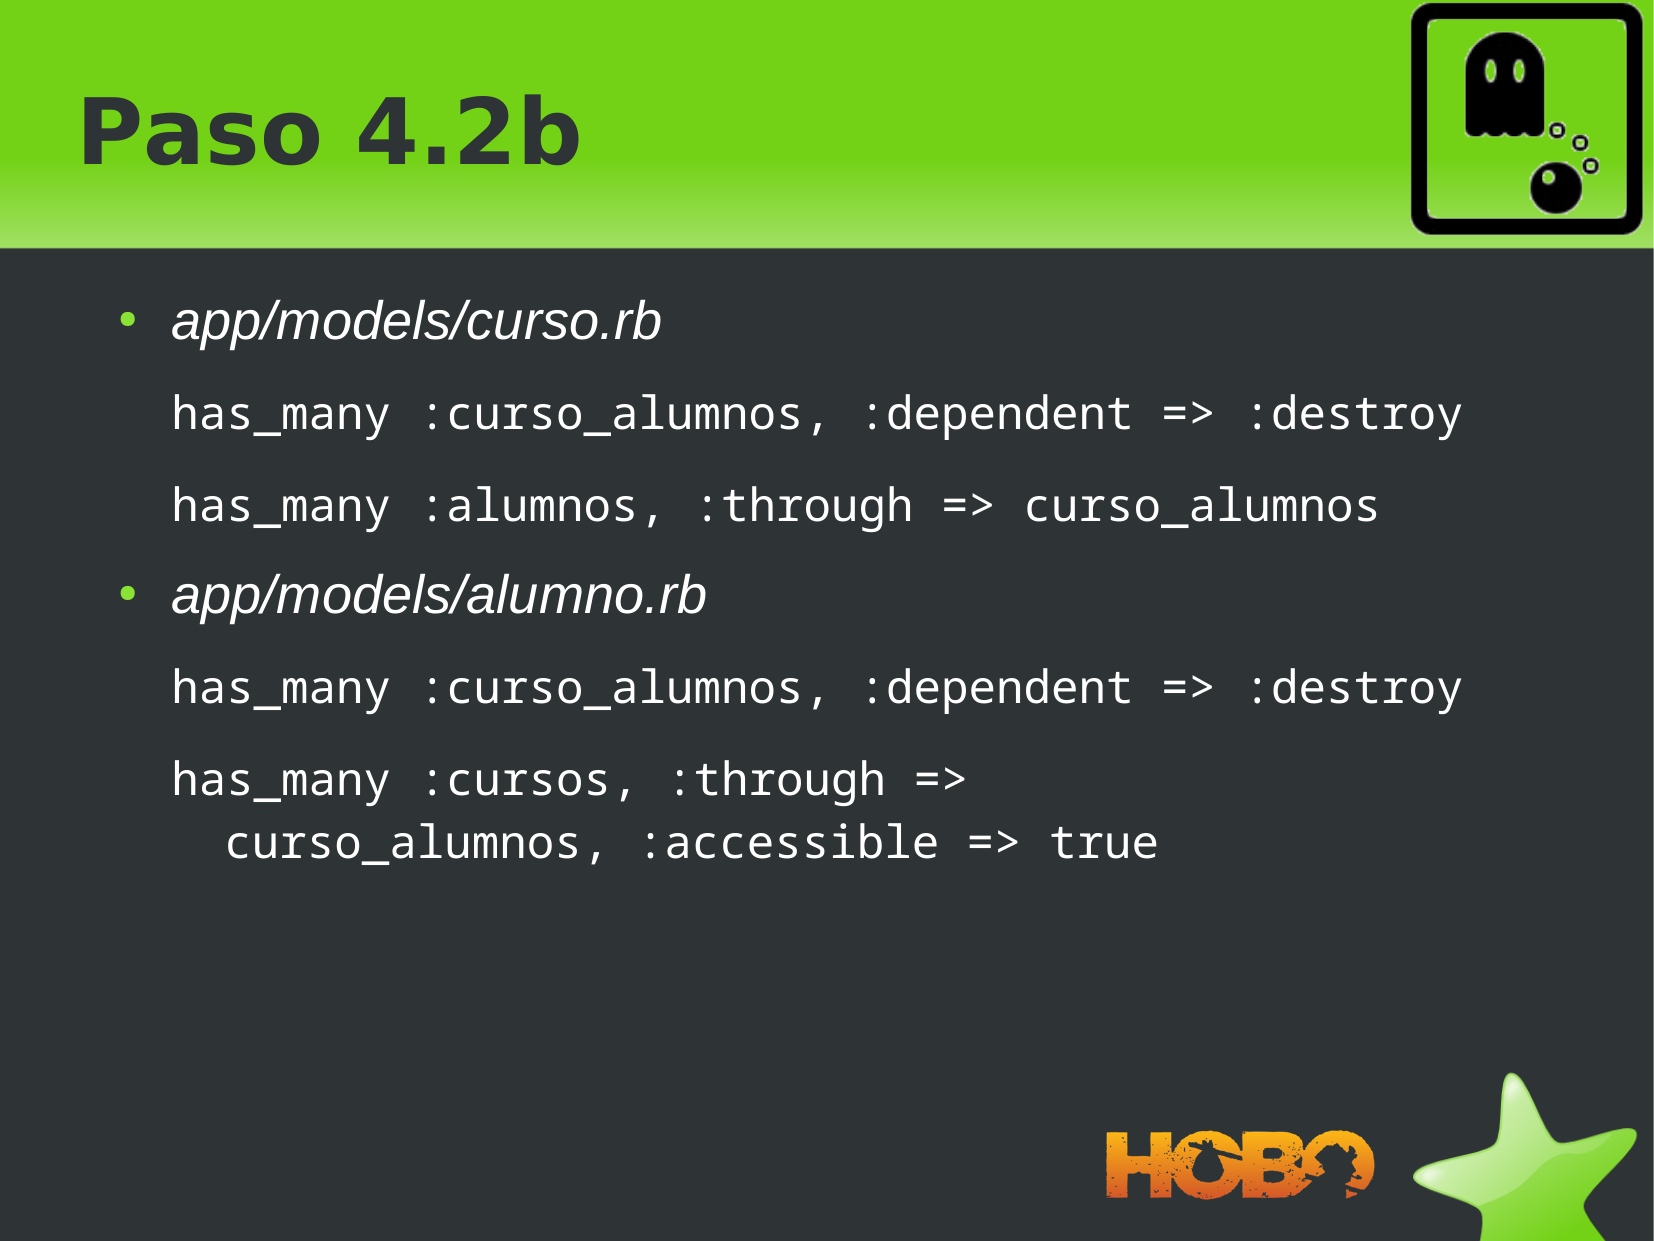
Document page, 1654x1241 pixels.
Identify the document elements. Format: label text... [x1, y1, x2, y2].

title Paso 4.2b [76, 36, 1565, 229]
picture [0, 0, 1654, 1241]
list app/models/curso.rb has_many :curso_alumnos, :dependent => :destroy has_many :alumnos, :through => curso_alumnos app/models/alumno.rb has_many :curso_alumnos, :dependent => :destroy has_many :cursos, :through => curso_alumnos, :accessible => true [82, 290, 1571, 1094]
